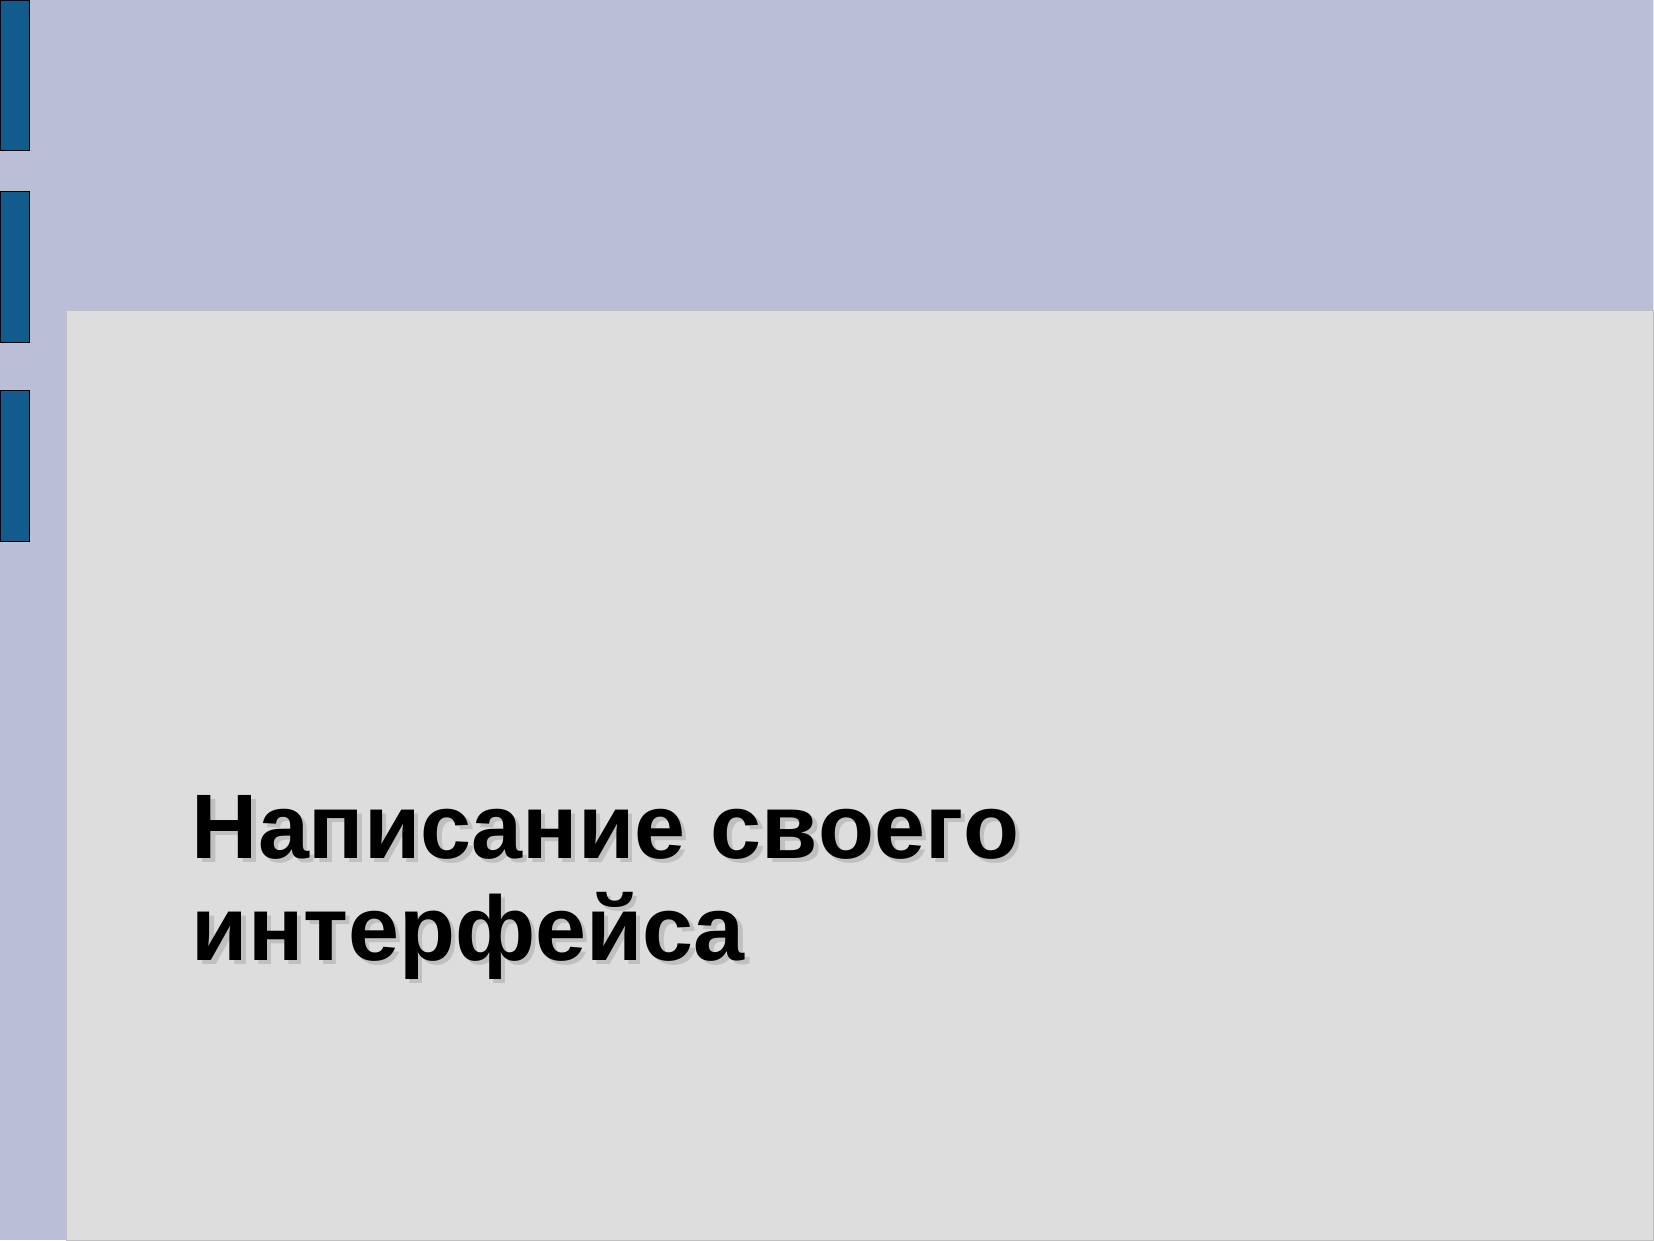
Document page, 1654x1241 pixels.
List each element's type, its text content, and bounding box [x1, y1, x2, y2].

text_box Написание своего интерфейса [177, 767, 1152, 988]
